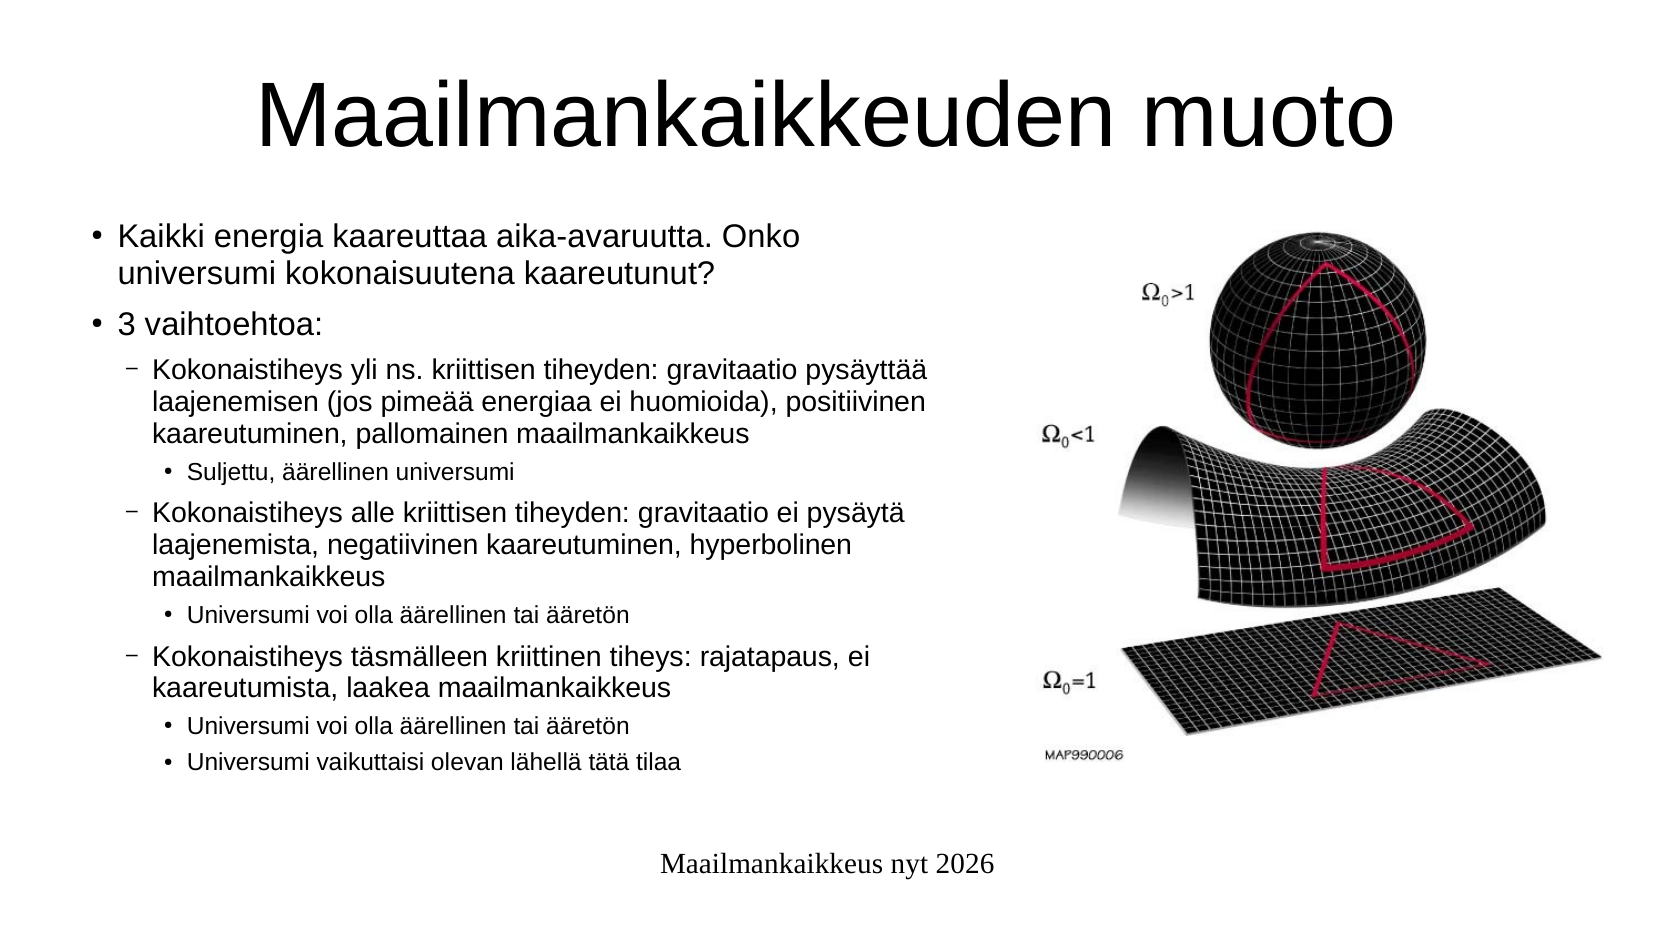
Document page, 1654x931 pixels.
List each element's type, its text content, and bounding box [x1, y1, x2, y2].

list Kaikki energia kaareuttaa aika-avaruutta. Onko universumi kokonaisuutena kaareutunut? 3 vaihtoehtoa: Kokonaistiheys yli ns. kriittisen tiheyden: gravitaatio pysäyttää laajenemisen (jos pimeää energiaa ei huomioida), positiivinen kaareutuminen, pallomainen maailmankaikkeus Suljettu, äärellinen universumi Kokonaistiheys alle kriittisen tiheyden: gravitaatio ei pysäytä laajenemista, negatiivinen kaareutuminen, hyperbolinen maailmankaikkeus Universumi voi olla äärellinen tai ääretön Kokonaistiheys täsmälleen kriittinen tiheys: rajatapaus, ei kaareutumista, laakea maailmankaikkeus Universumi voi olla äärellinen tai ääretön Universumi vaikuttaisi olevan lähellä tätä tilaa [82, 217, 969, 780]
title Maailmankaikkeuden muoto [82, 37, 1571, 193]
picture [1027, 212, 1645, 768]
